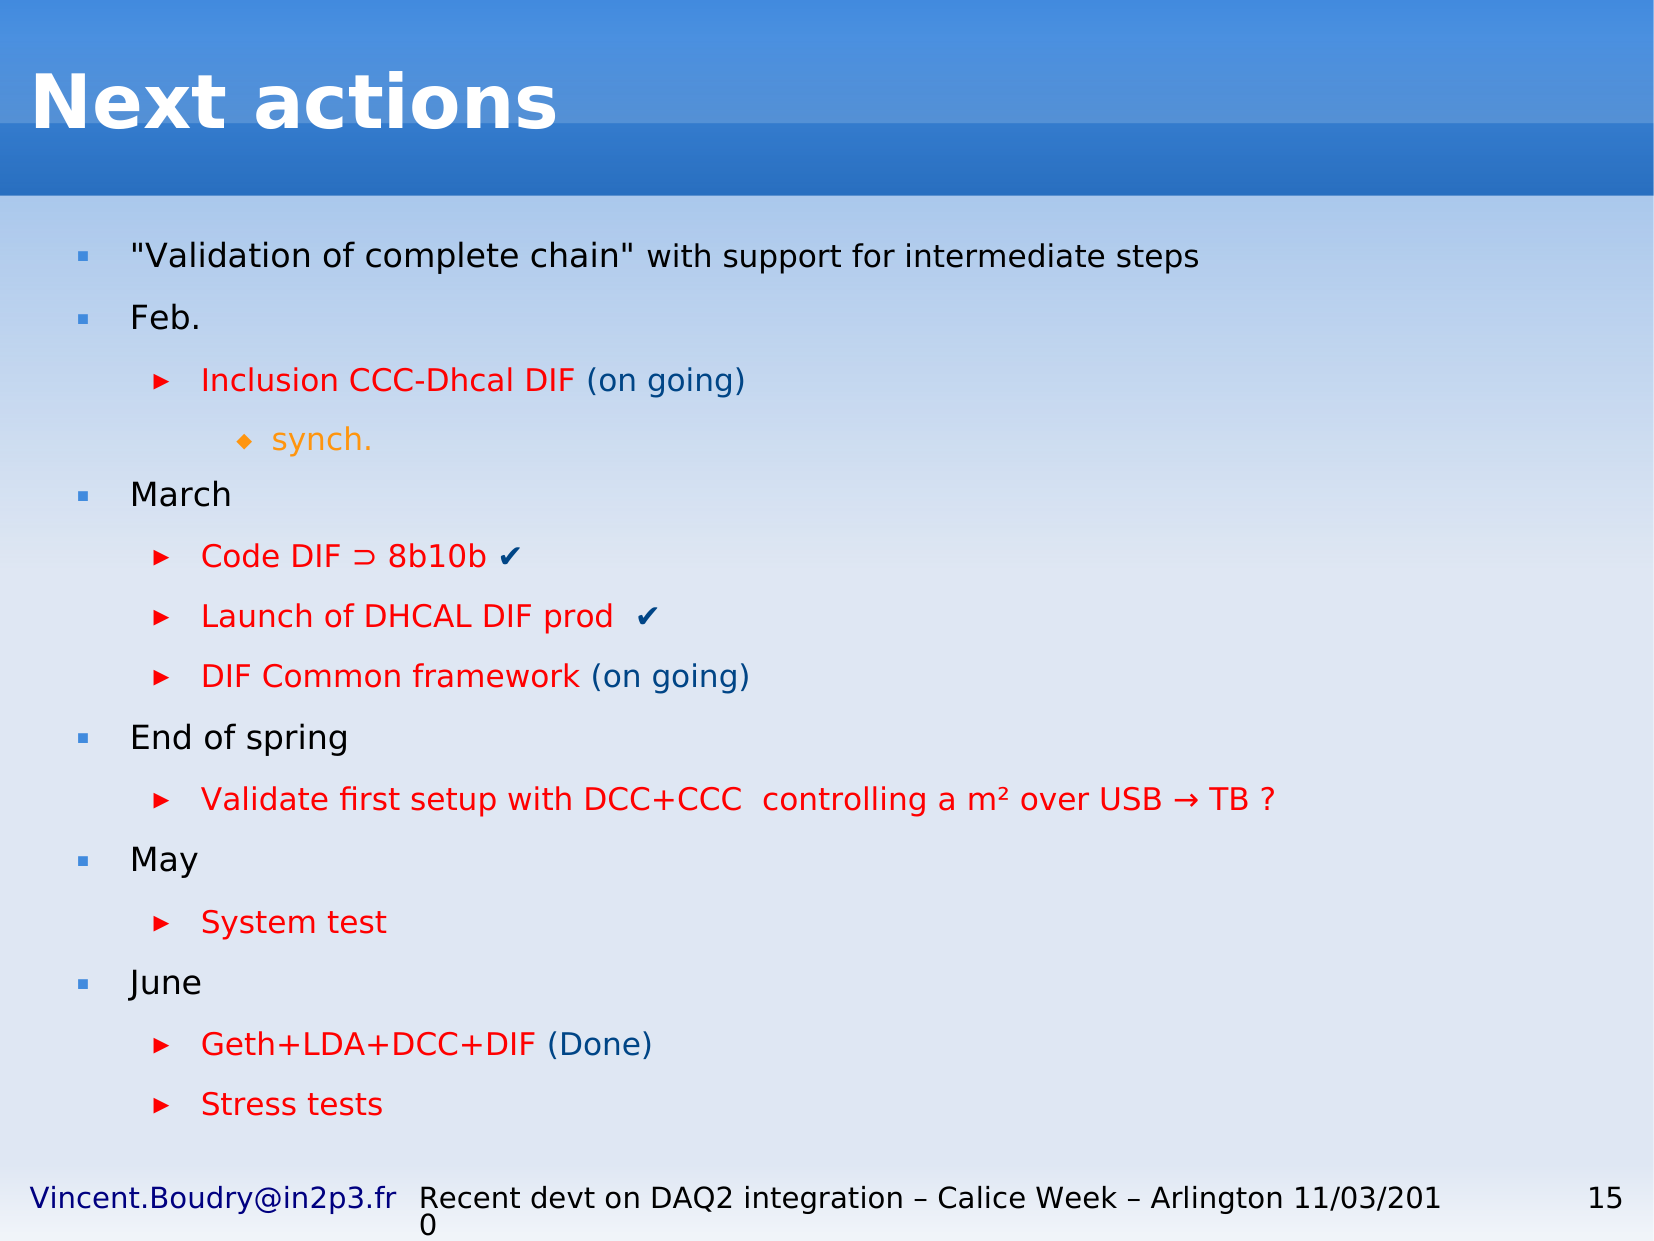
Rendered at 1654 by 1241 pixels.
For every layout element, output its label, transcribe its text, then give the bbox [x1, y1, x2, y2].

list "Validation of complete chain" with support for intermediate steps Feb. Inclusion CCC-Dhcal DIF (on going) synch. March Code DIF ⊃ 8b10b ✔ Launch of DHCAL DIF prod ✔ DIF Common framework (on going) End of spring Validate first setup with DCC+CCC controlling a m² over USB → TB ? May System test June Geth+LDA+DCC+DIF (Done) Stress tests [59, 236, 1595, 1137]
picture [0, 0, 1654, 1241]
title Next actions [29, 7, 1654, 200]
